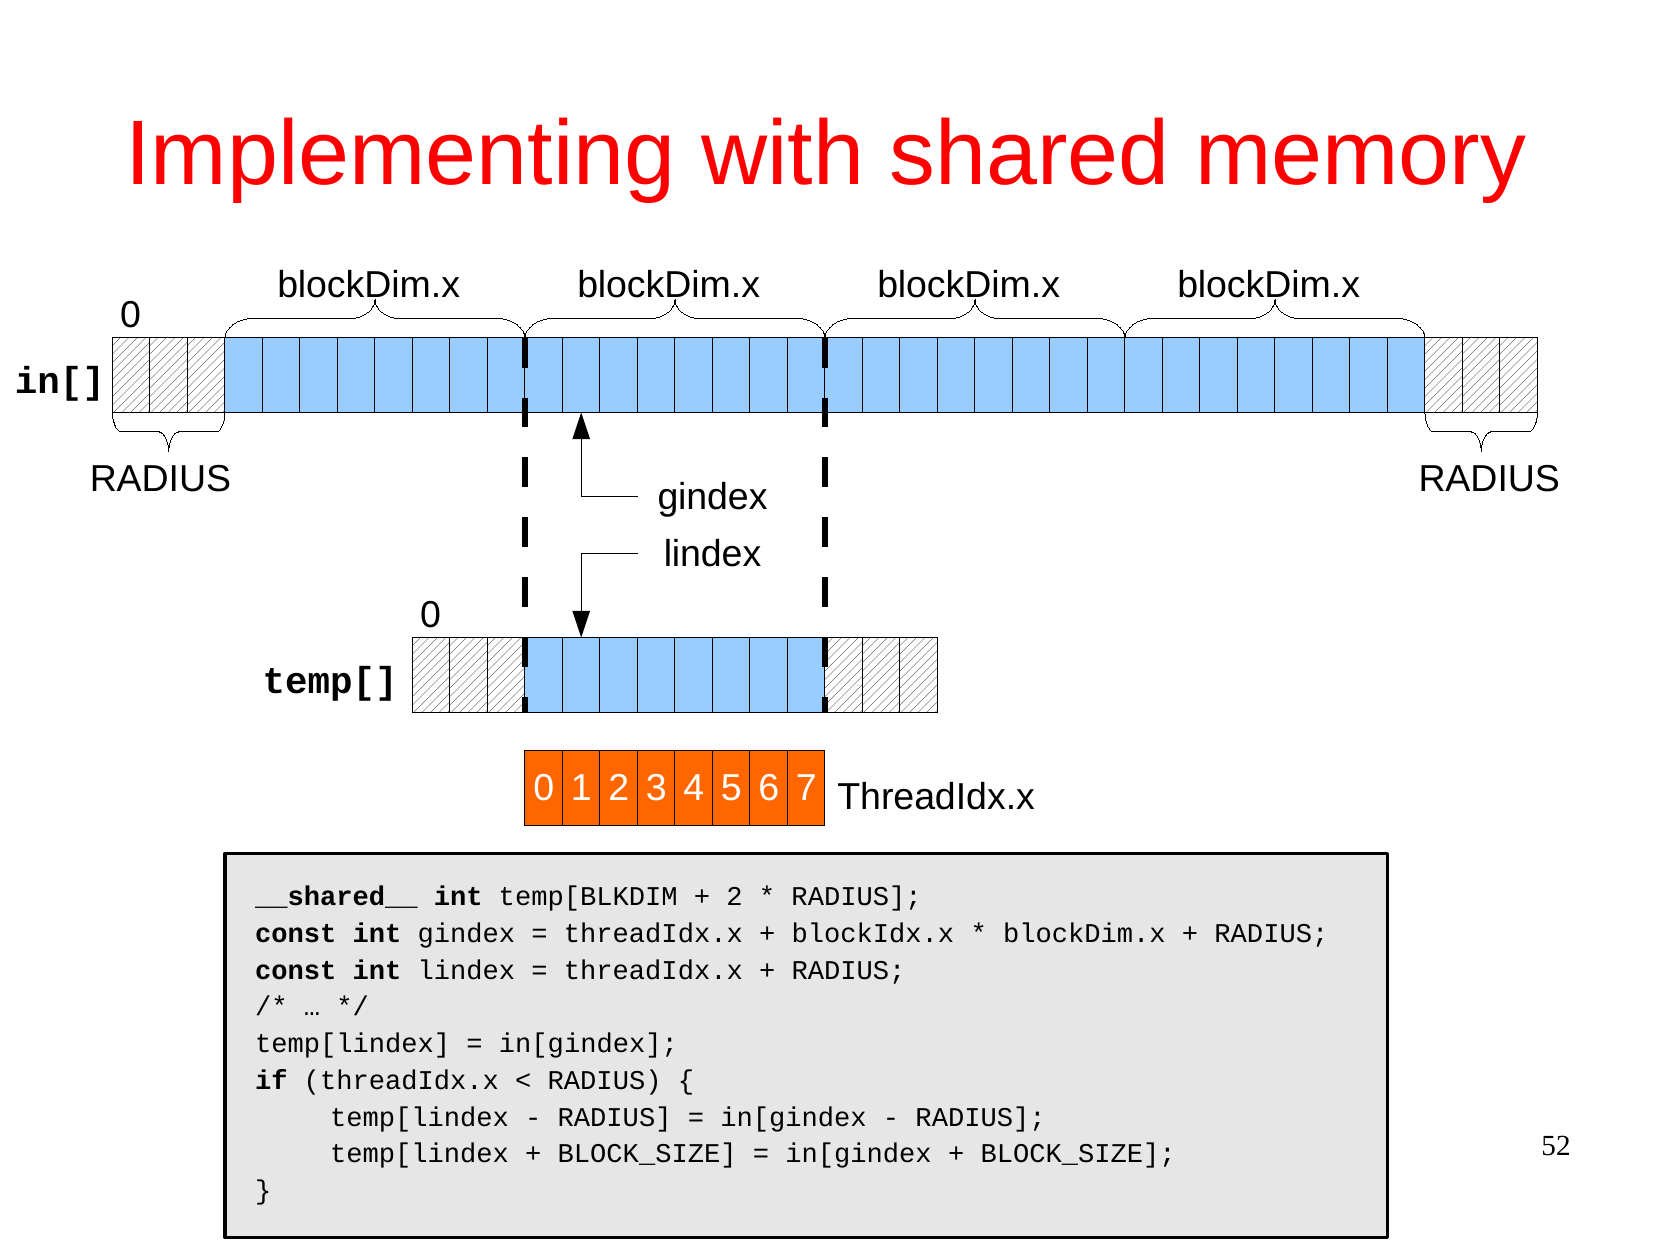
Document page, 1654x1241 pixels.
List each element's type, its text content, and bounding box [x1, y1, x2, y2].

text_box RADIUS [75, 450, 247, 507]
text_box in[] [0, 354, 120, 413]
text_box __shared__ int temp[BLKDIM + 2 * RADIUS]; const int gindex = threadIdx.x + blockIdx.x * blockDim.x + RADIUS; const int lindex = threadIdx.x + RADIUS; /* … */ temp[lindex] = in[gindex]; if (threadIdx.x < RADIUS) { temp[lindex - RADIUS] = in[gindex - RADIUS]; temp[lindex + BLOCK_SIZE] = in[gindex + BLOCK_SIZE]; } [225, 853, 1388, 1238]
text_box ThreadIdx.x [825, 768, 1051, 826]
text_box 2 [599, 750, 637, 826]
text_box 5 [712, 750, 749, 826]
text_box temp[] [247, 654, 413, 713]
text_box 0 [405, 586, 456, 644]
text_box 3 [637, 750, 674, 826]
text_box 4 [674, 750, 712, 826]
text_box RADIUS [1403, 450, 1576, 507]
text_box 7 [787, 750, 825, 826]
text_box lindex [637, 525, 788, 582]
text_box blockDim.x [262, 256, 476, 314]
title Implementing with shared memory [82, 49, 1571, 257]
text_box [112, 337, 1538, 413]
text_box 0 [524, 750, 562, 826]
text_box blockDim.x [1162, 256, 1376, 314]
text_box 6 [749, 750, 787, 826]
text_box [412, 637, 938, 713]
text_box blockDim.x [862, 256, 1076, 314]
text_box 1 [562, 750, 599, 826]
text_box blockDim.x [562, 256, 776, 314]
text_box 0 [105, 286, 156, 344]
text_box gindex [637, 468, 788, 525]
